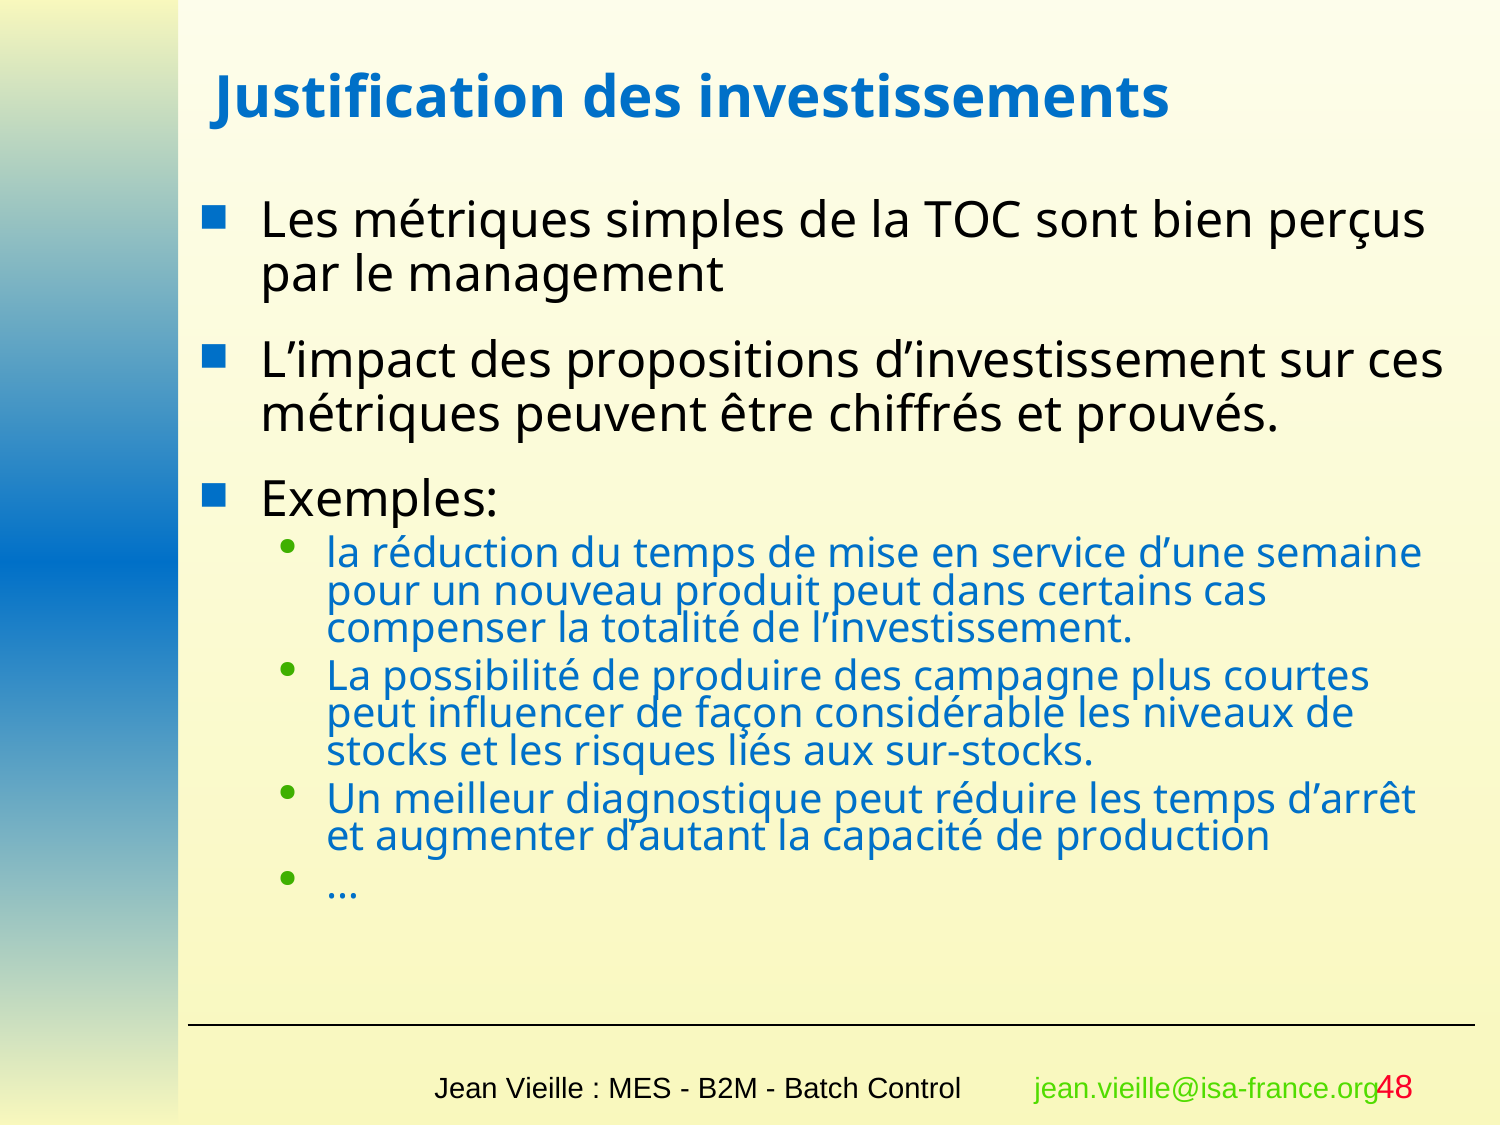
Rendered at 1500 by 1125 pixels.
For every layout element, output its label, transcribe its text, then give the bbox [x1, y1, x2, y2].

title Justification des investissements [199, 24, 1466, 163]
list Les métriques simples de la TOC sont bien perçus par le management L’impact des propositions d’investissement sur ces métriques peuvent être chiffrés et prouvés. Exemples: la réduction du temps de mise en service d’une semaine pour un nouveau produit peut dans certains cas compenser la totalité de l’investissement. La possibilité de produire des campagne plus courtes peut influencer de façon considérable les niveaux de stocks et les risques liés aux sur-stocks. Un meilleur diagnostique peut réduire les temps d’arrêt et augmenter d’autant la capacité de production … [189, 187, 1468, 1047]
